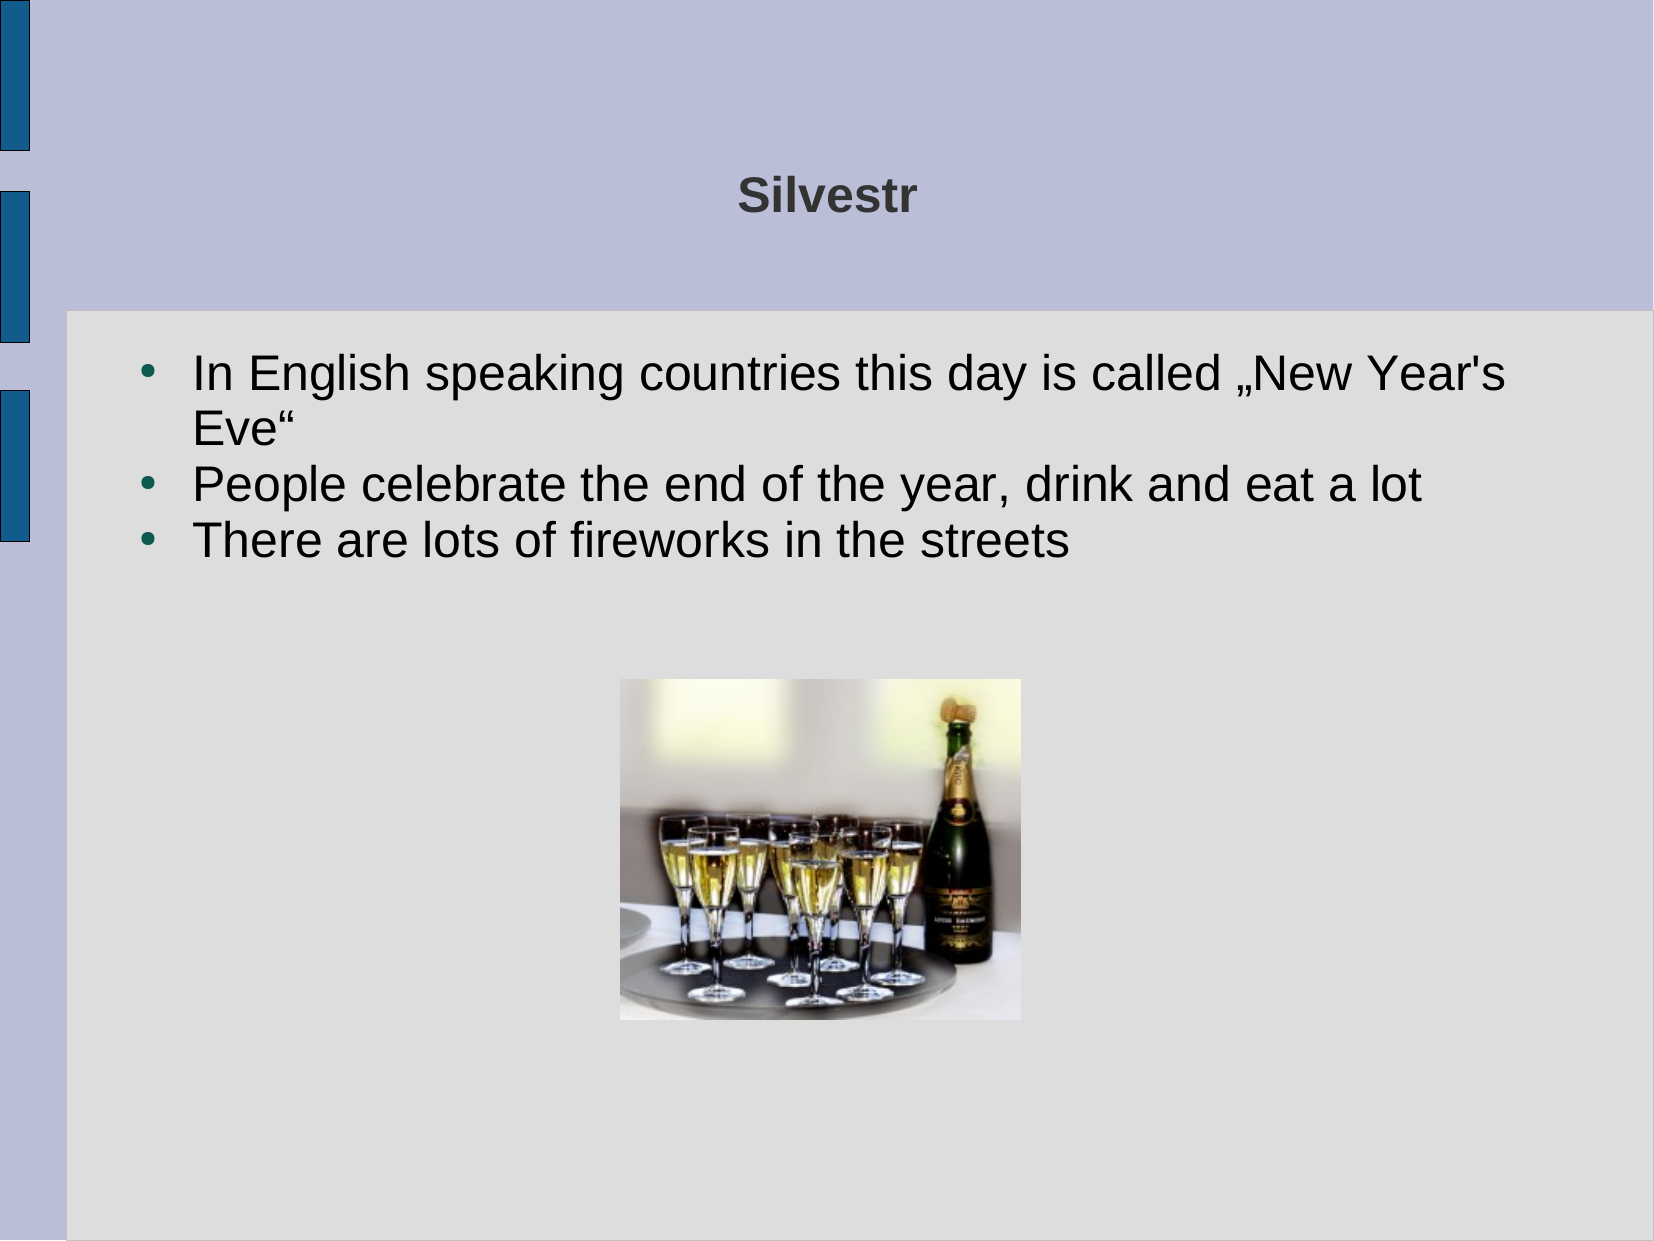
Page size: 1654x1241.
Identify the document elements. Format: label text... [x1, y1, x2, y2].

title Silvestr [121, 91, 1534, 299]
list In English speaking countries this day is called „New Year's Eve“ People celebrate the end of the year, drink and eat a lot There are lots of fireworks in the streets [121, 344, 1534, 1127]
picture [620, 679, 1021, 1020]
